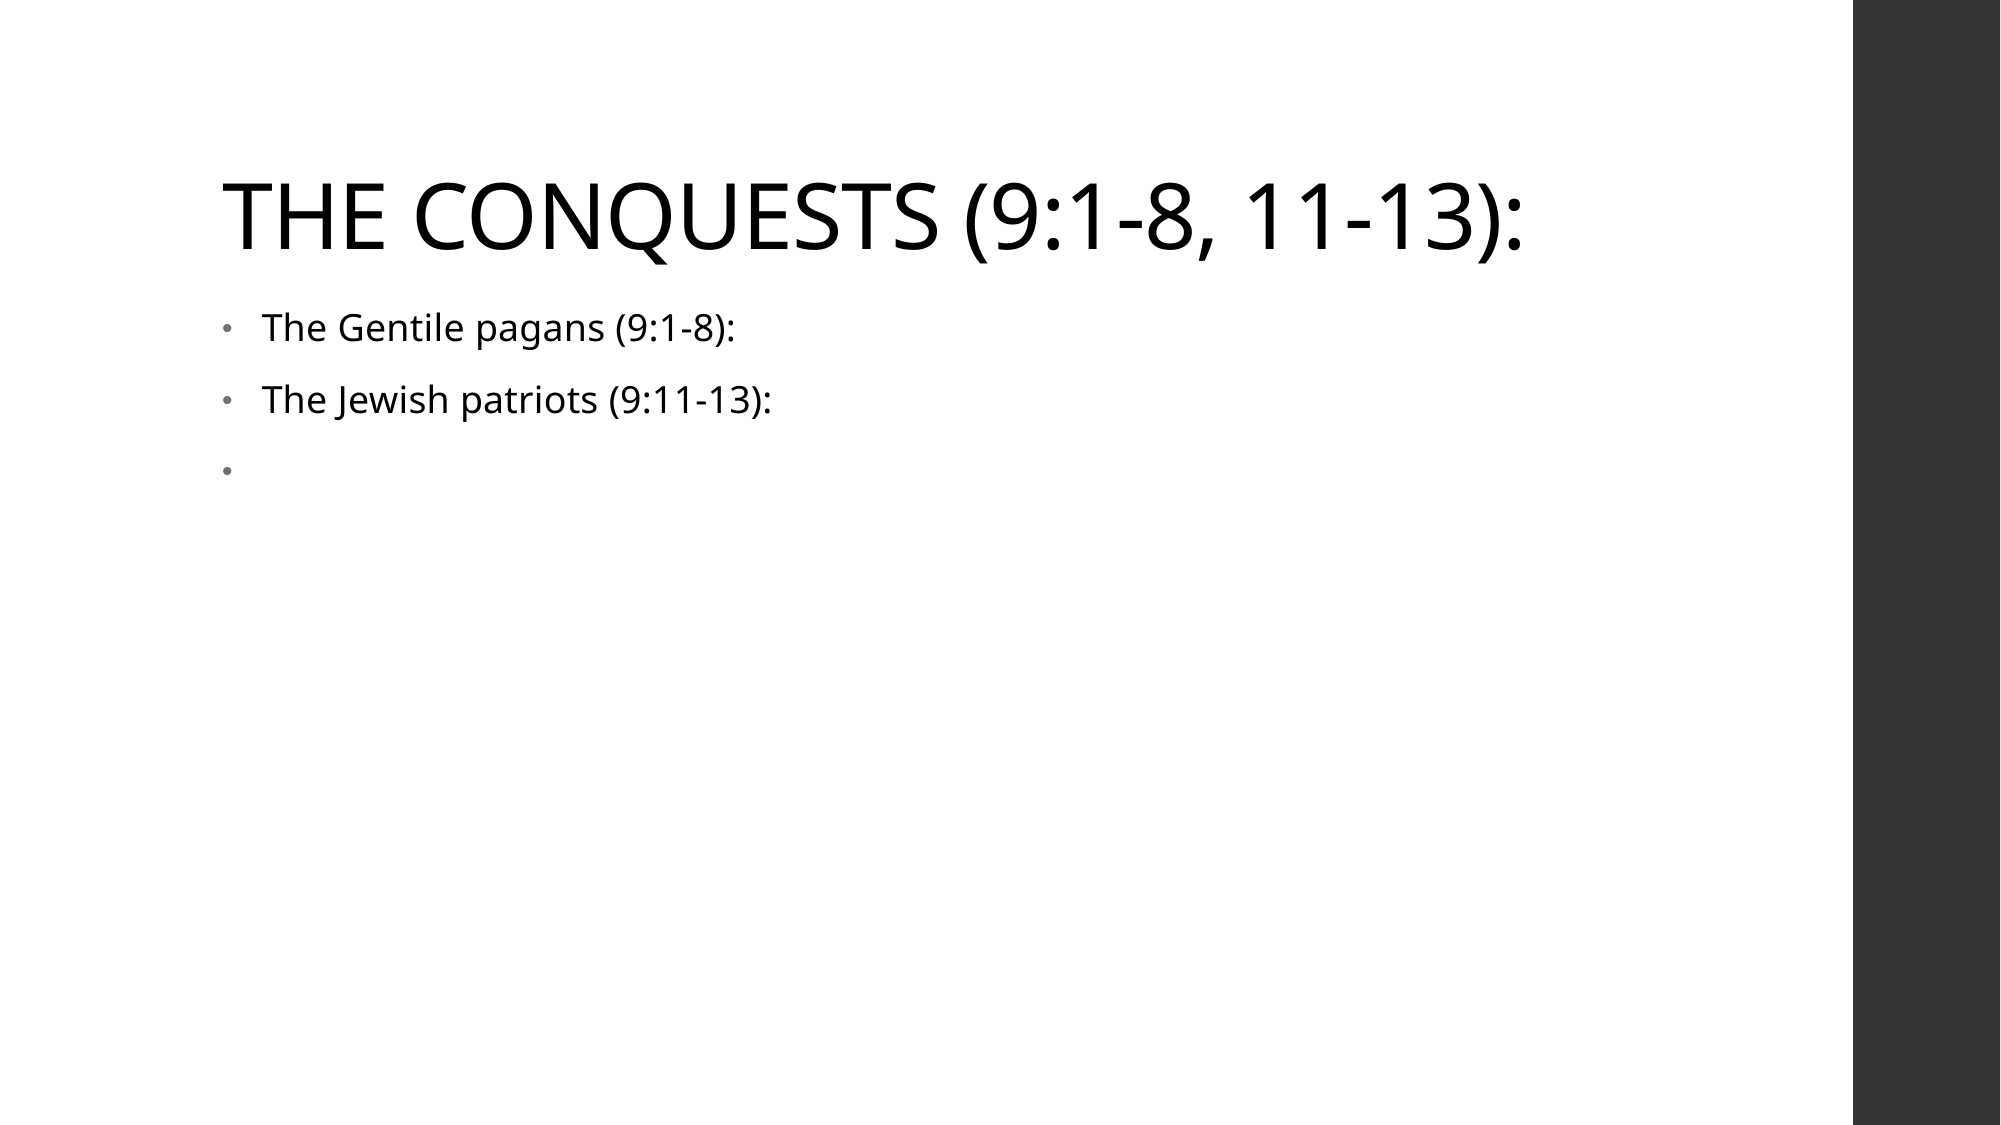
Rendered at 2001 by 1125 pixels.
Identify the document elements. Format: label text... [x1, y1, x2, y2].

title THE CONQUESTS (9:1-8, 11-13): [206, 60, 1797, 278]
list The Gentile pagans (9:1-8): The Jewish patriots (9:11-13): [206, 299, 1617, 1014]
